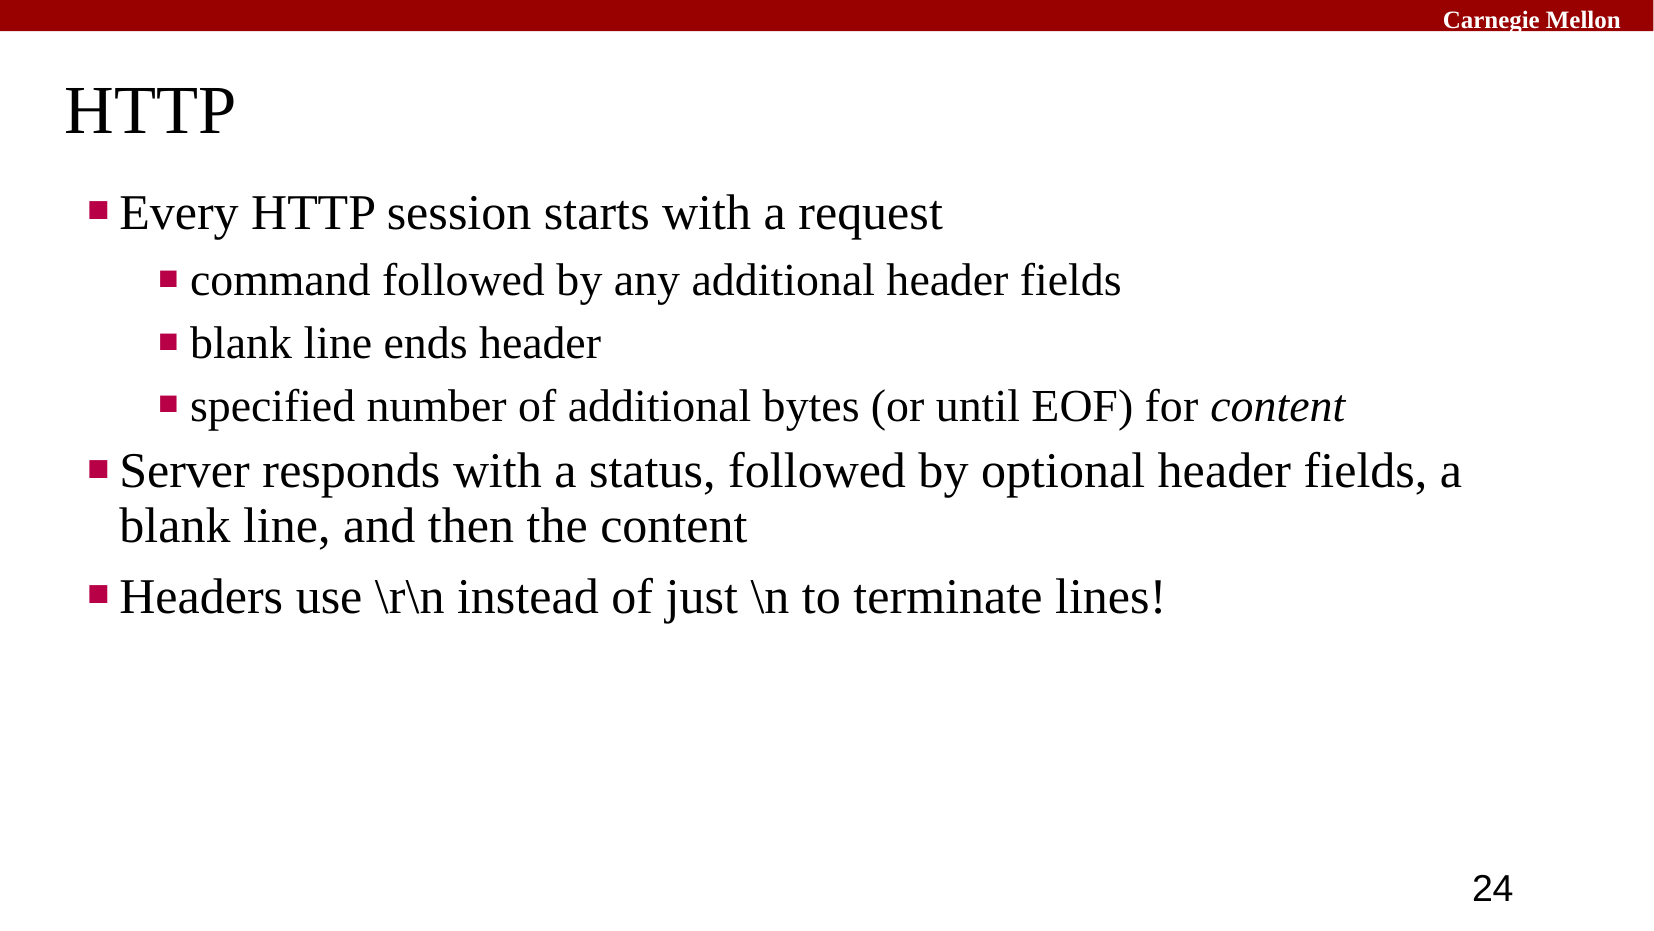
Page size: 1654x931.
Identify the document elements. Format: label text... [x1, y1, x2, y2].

list Every HTTP session starts with a request command followed by any additional header fields blank line ends header specified number of additional bytes (or until EOF) for content Server responds with a status, followed by optional header fields, a blank line, and then the content Headers use \r\n instead of just \n to terminate lines! [71, 184, 1576, 859]
title HTTP [64, 58, 1576, 163]
